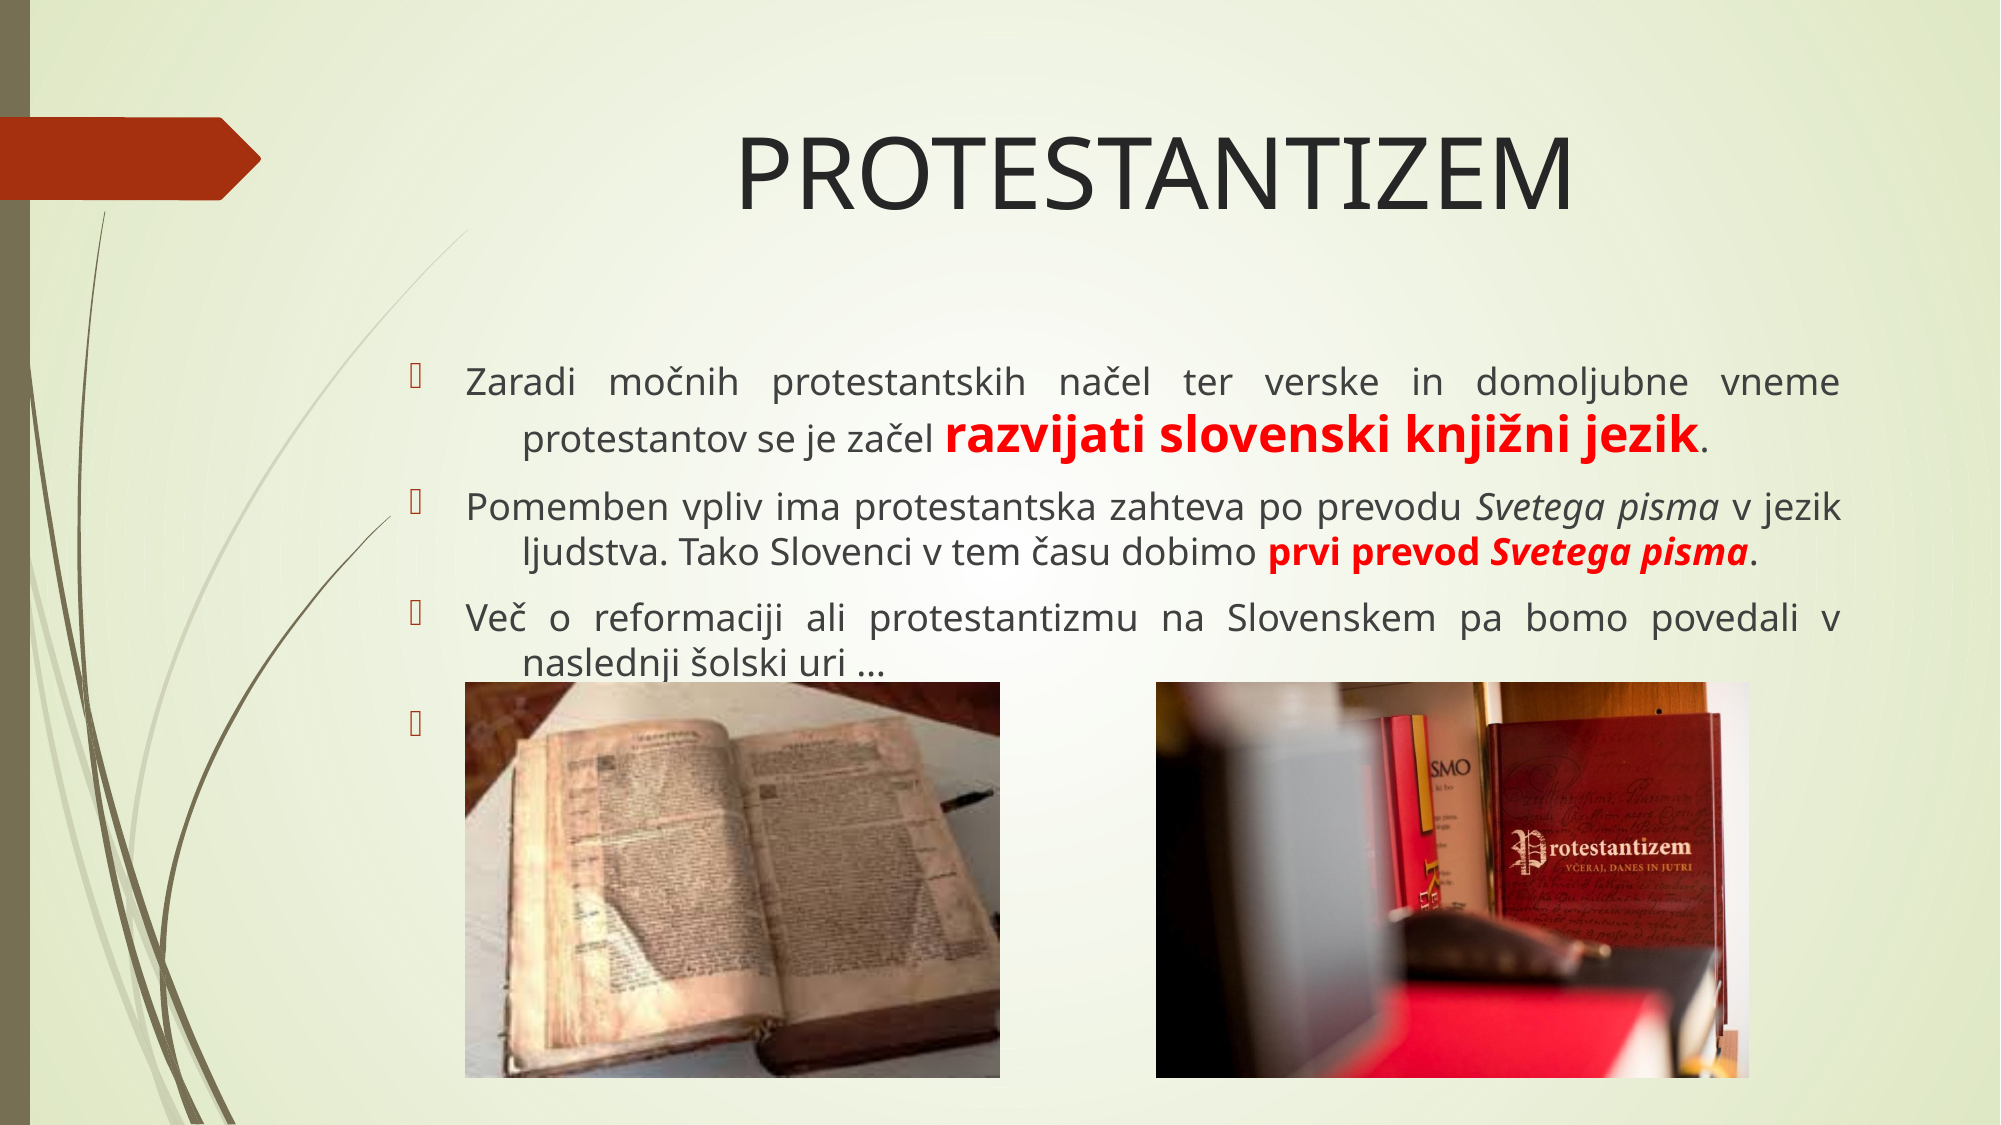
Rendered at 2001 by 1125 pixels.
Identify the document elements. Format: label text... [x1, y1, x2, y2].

list Zaradi močnih protestantskih načel ter verske in domoljubne vneme protestantov se je začel razvijati slovenski knjižni jezik. Pomemben vpliv ima protestantska zahteva po prevodu Svetega pisma v jezik ljudstva. Tako Slovenci v tem času dobimo prvi prevod Svetega pisma. Več o reformaciji ali protestantizmu na Slovenskem pa bomo povedali v naslednji šolski uri … [394, 350, 1857, 970]
title PROTESTANTIZEM [425, 102, 1888, 313]
picture [465, 682, 1000, 1078]
picture [1156, 682, 1749, 1078]
